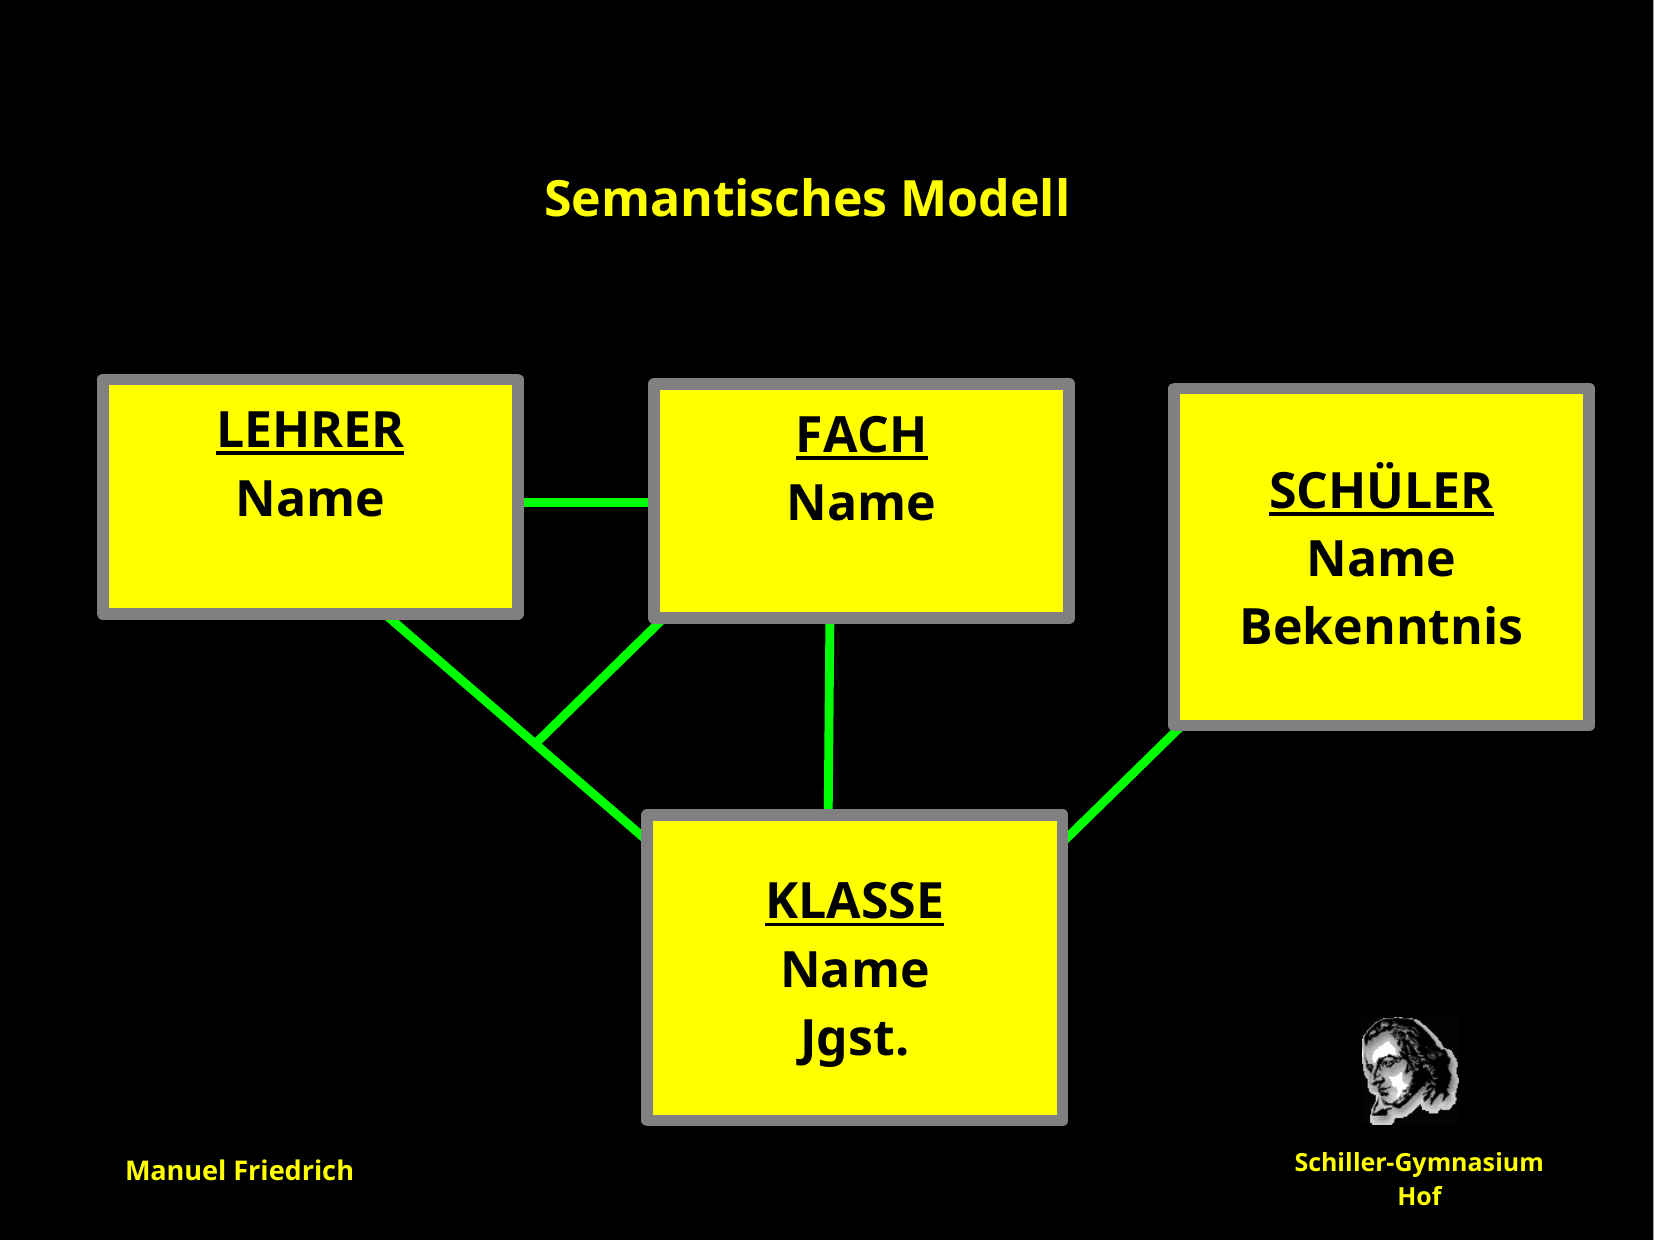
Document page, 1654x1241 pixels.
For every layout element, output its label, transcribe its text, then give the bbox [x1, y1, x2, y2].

text_box LEHRER Name [102, 379, 518, 614]
text_box Schiller-Gymnasium Hof [1294, 1145, 1549, 1206]
text_box SCHÜLER Name Bekenntnis [1174, 388, 1590, 726]
picture [1362, 1017, 1459, 1125]
text_box KLASSE Name Jgst. [647, 814, 1063, 1121]
text_box FACH Name [654, 383, 1070, 619]
text_box Manuel Friedrich [124, 1151, 357, 1185]
text_box Semantisches Modell [544, 162, 1211, 268]
